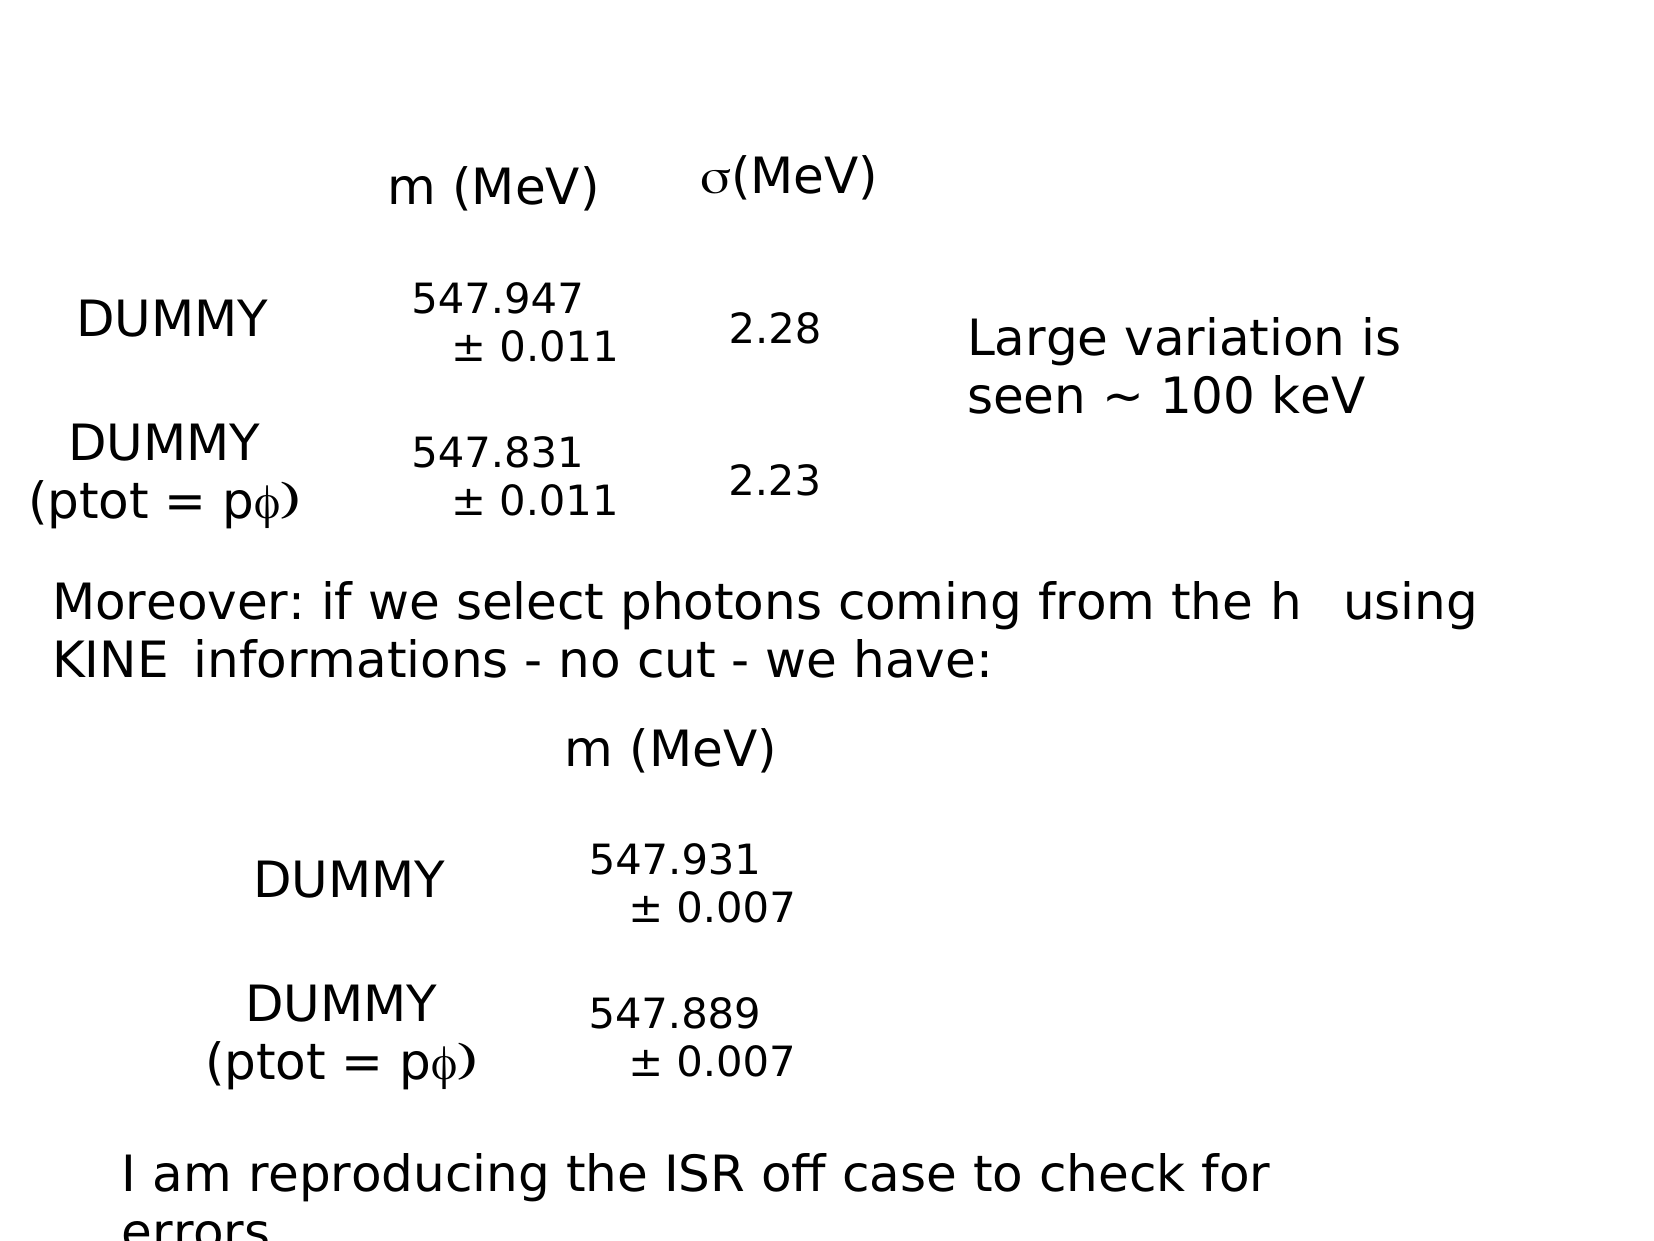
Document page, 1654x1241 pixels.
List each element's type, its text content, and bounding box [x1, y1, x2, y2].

text_box s(MeV) [686, 139, 966, 220]
text_box DUMMY [61, 282, 287, 356]
text_box Moreover: if we select photons coming from the h using KINE informations - no cut - we have: [37, 565, 1613, 701]
text_box 547.831 ± 0.011 [396, 421, 660, 533]
text_box m (MeV) [372, 151, 630, 225]
text_box 2.23 [713, 400, 838, 513]
text_box 2.28 [713, 253, 838, 361]
text_box I am reproducing the ISR off case to check for errors..., [107, 1137, 1485, 1211]
text_box 547.931 ± 0.007 [573, 828, 843, 940]
text_box 547.889 ± 0.007 [573, 982, 837, 1094]
text_box 547.947 ± 0.011 [396, 266, 666, 379]
text_box Large variation is seen ~ 100 keV [952, 301, 1538, 492]
text_box m (MeV) [550, 712, 807, 786]
text_box DUMMY [238, 843, 464, 917]
text_box DUMMY (ptot = pf) [0, 406, 338, 545]
text_box DUMMY (ptot = pf) [167, 967, 515, 1106]
